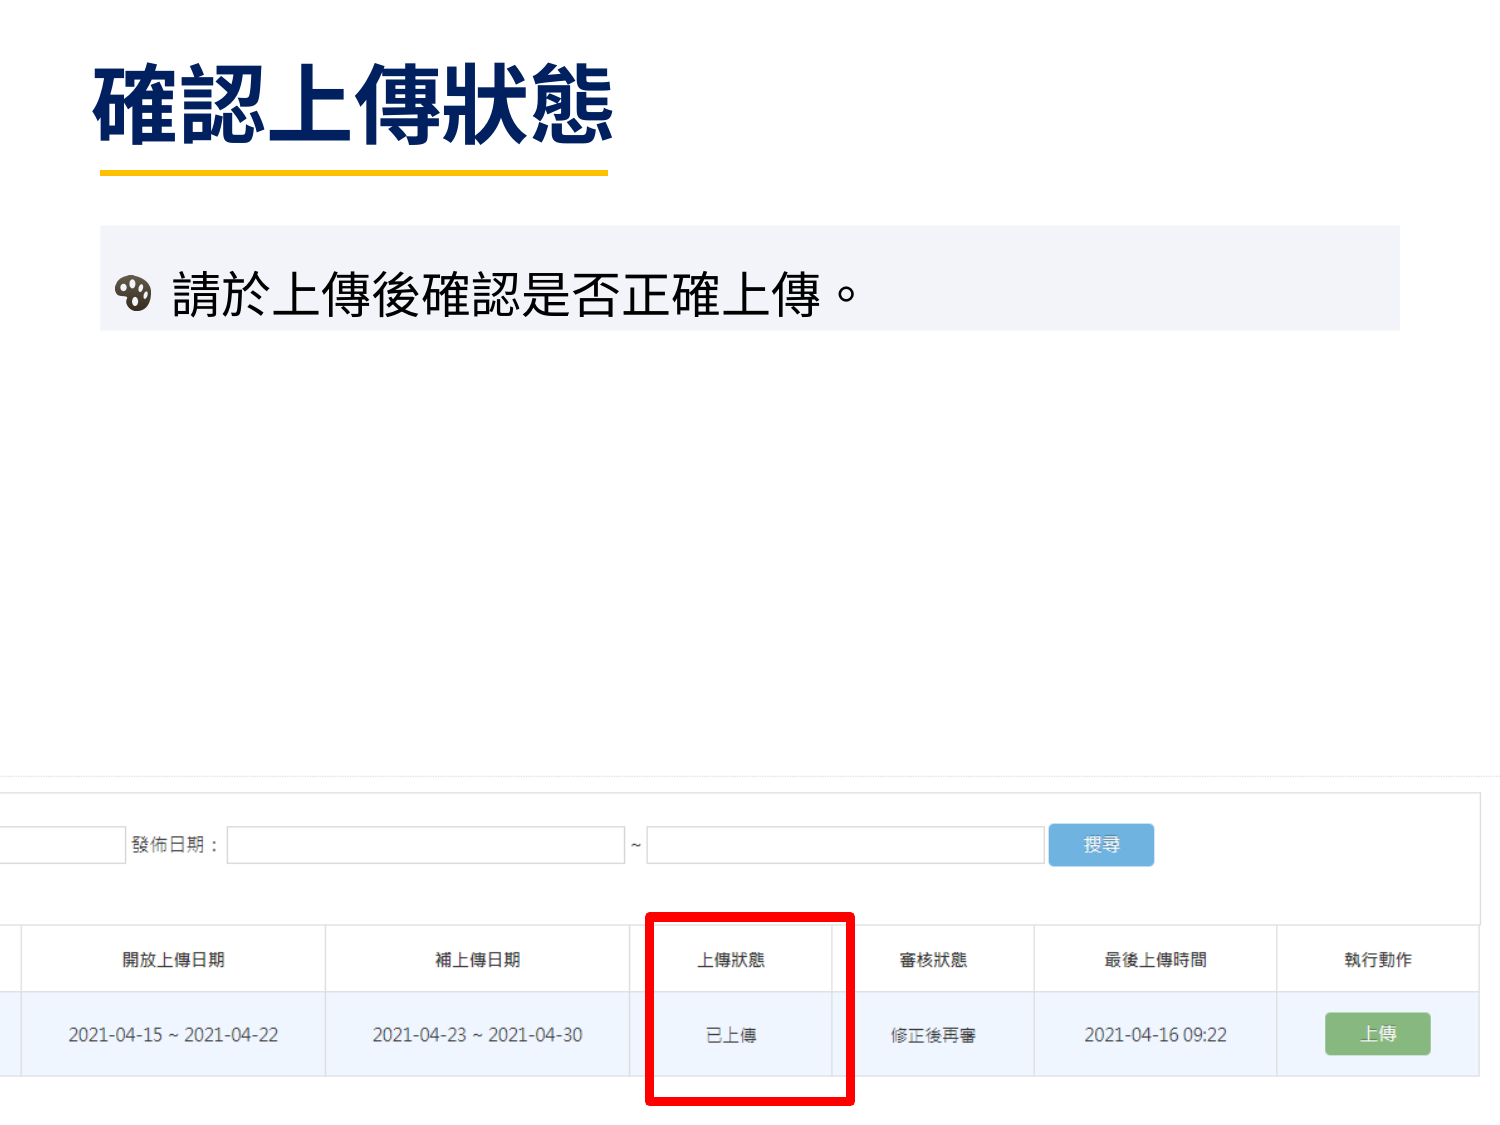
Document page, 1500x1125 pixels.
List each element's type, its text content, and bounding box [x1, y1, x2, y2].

picture [0, 713, 1500, 1102]
picture [654, 922, 846, 1097]
text_box 確認上傳狀態 [76, 42, 638, 164]
text_box 請於上傳後確認是否正確上傳。 [100, 225, 1400, 321]
